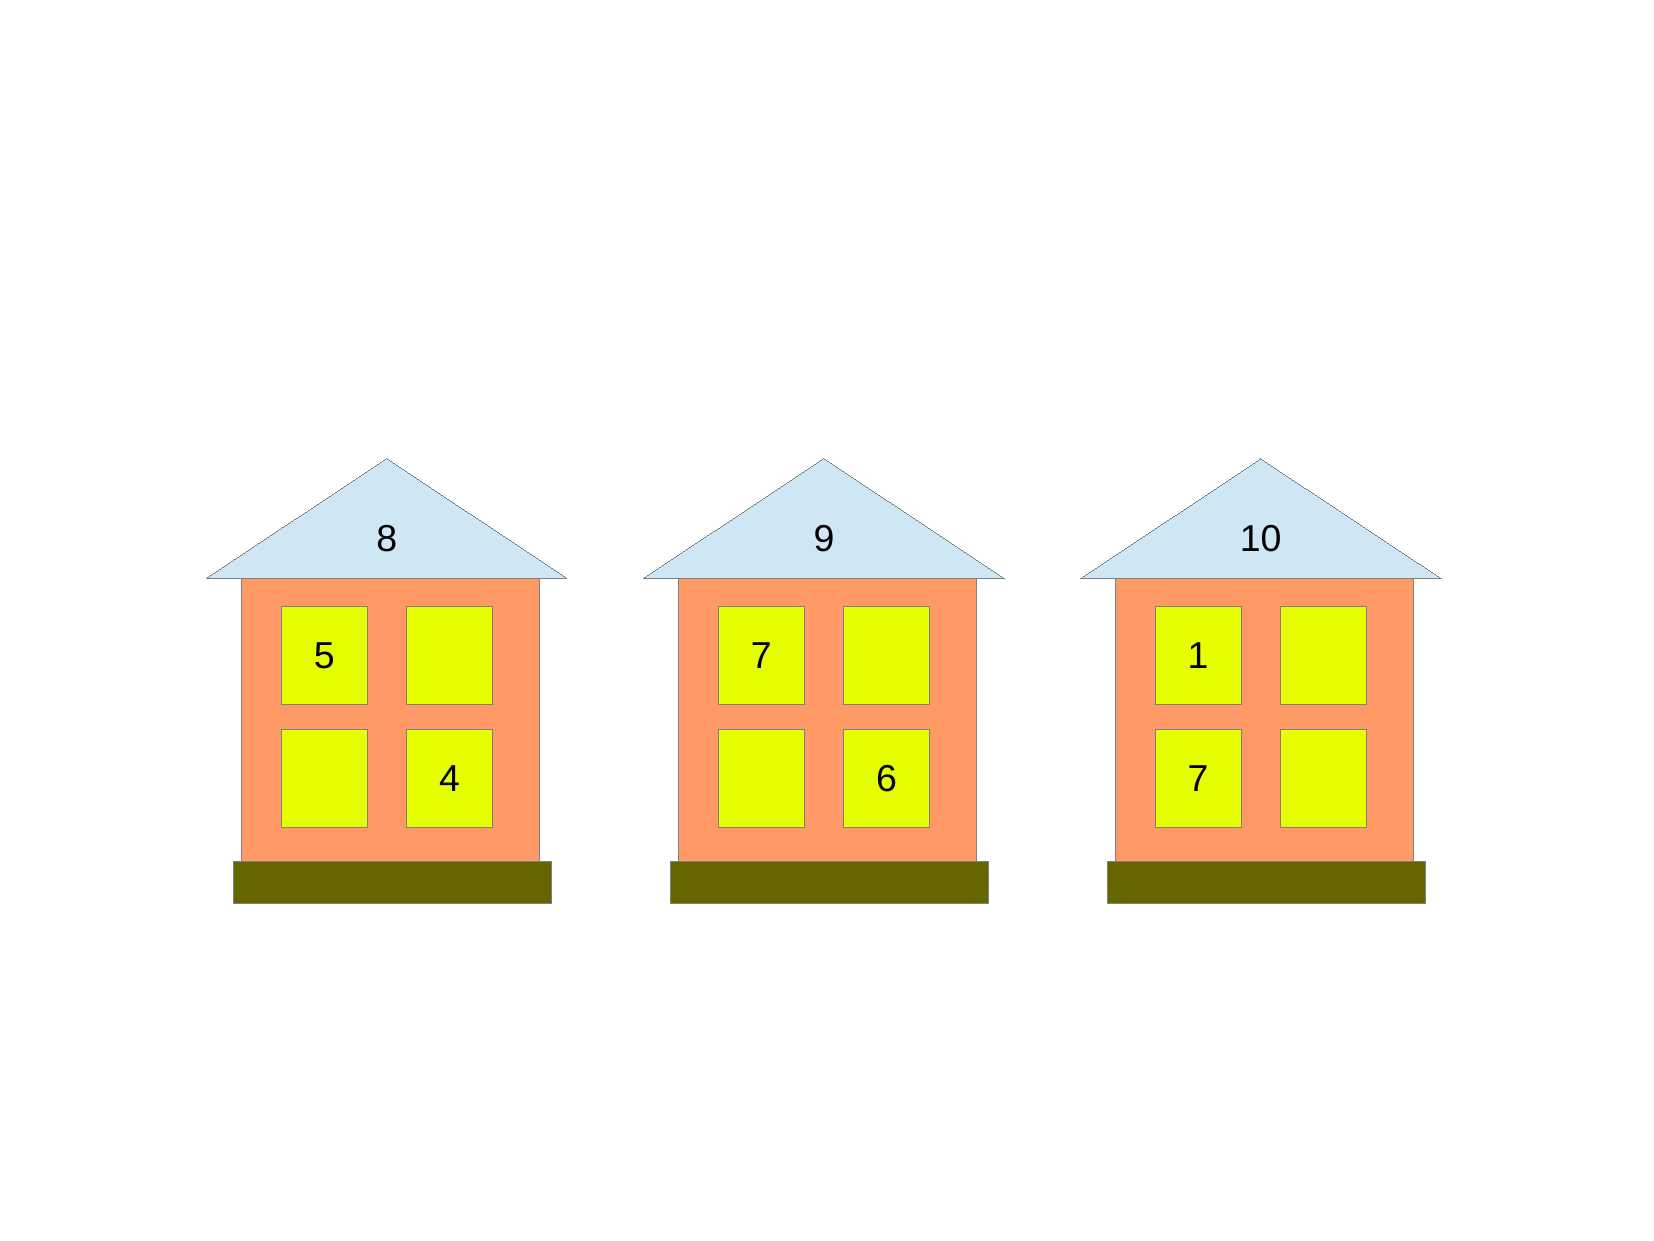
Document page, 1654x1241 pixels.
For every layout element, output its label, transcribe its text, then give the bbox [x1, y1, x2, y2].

text_box [1107, 578, 1426, 904]
text_box 4 [406, 729, 493, 828]
text_box [670, 579, 989, 904]
text_box 8 [206, 458, 567, 579]
text_box 7 [718, 606, 805, 705]
text_box 10 [1080, 458, 1442, 579]
text_box 6 [843, 729, 930, 828]
text_box 7 [1155, 729, 1242, 828]
text_box 5 [281, 606, 368, 705]
text_box 9 [643, 458, 1004, 579]
text_box [233, 579, 552, 904]
text_box 1 [1155, 606, 1242, 705]
